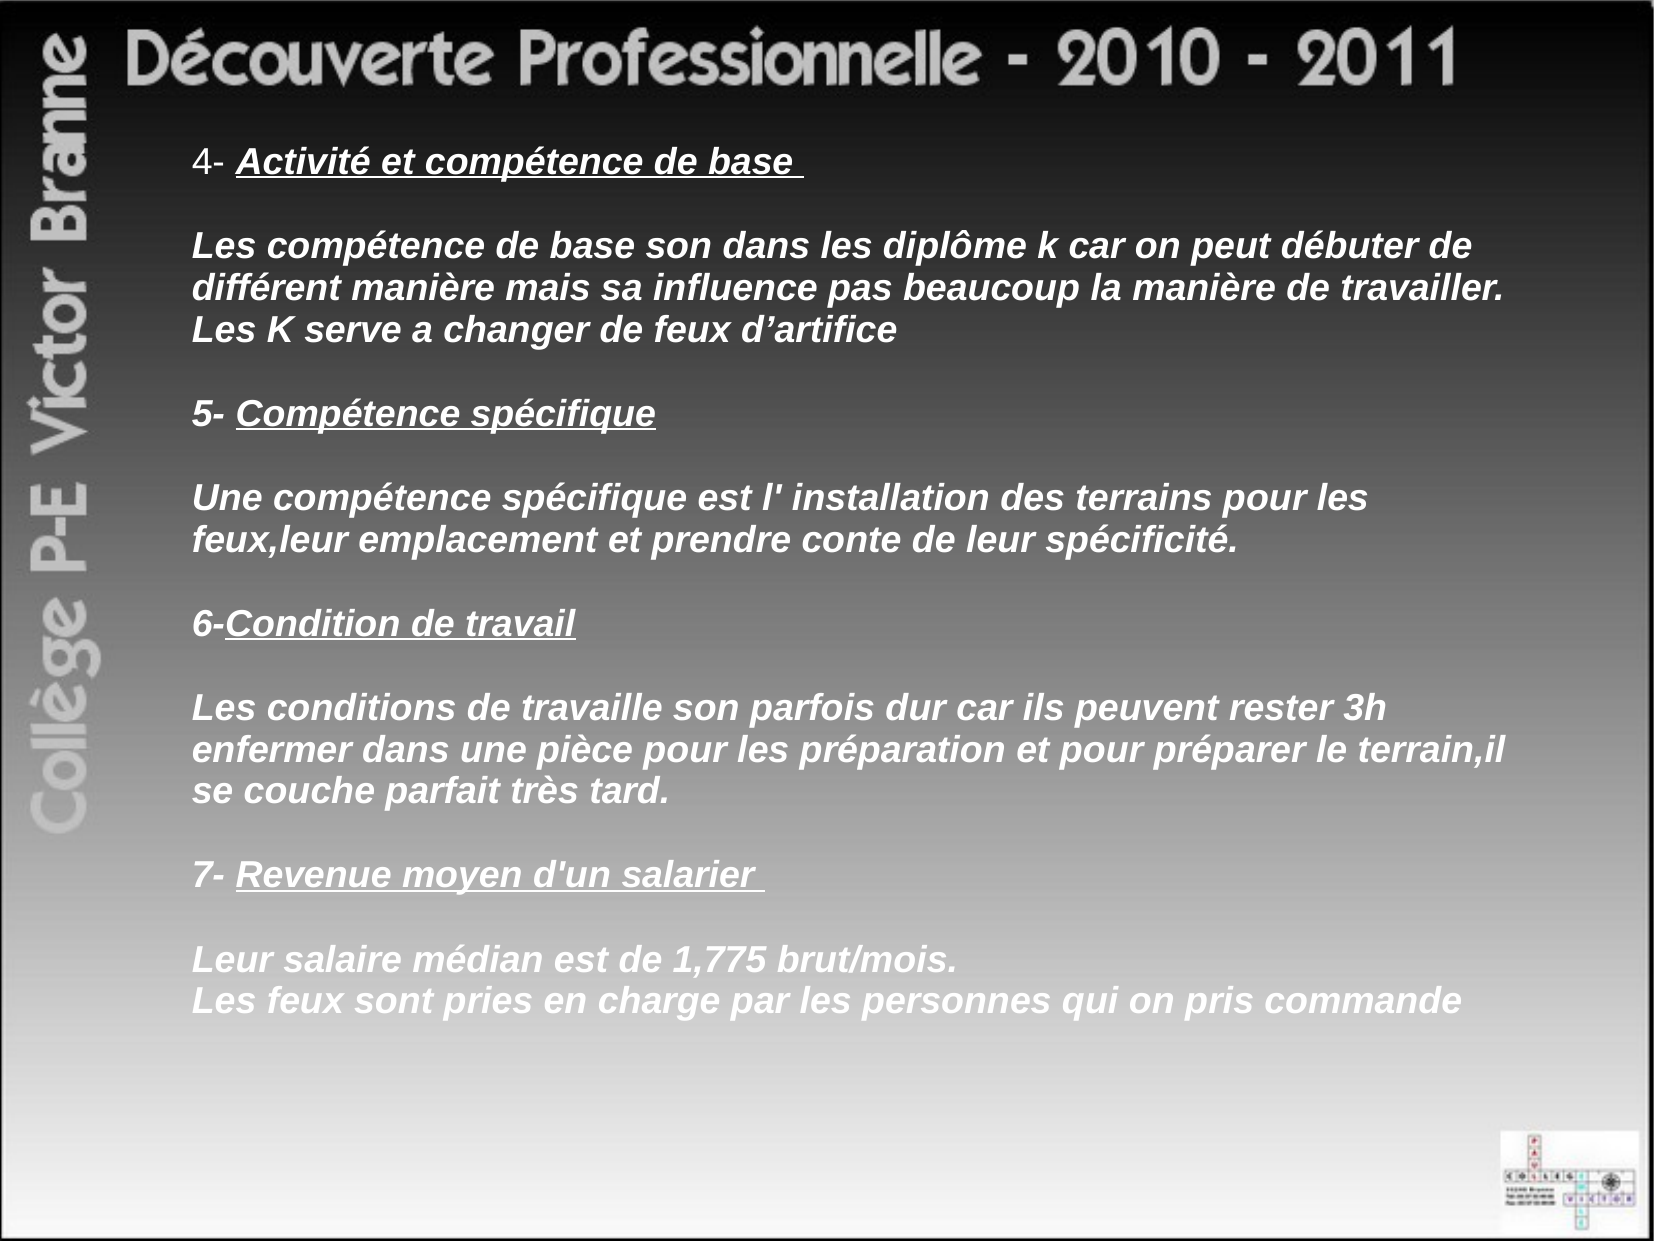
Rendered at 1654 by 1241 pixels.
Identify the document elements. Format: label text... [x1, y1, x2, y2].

text_box 4- Activité et compétence de base Les compétence de base son dans les diplôme k car on peut débuter de différent manière mais sa influence pas beaucoup la manière de travailler. Les K serve a changer de feux d’artifice 5- Compétence spécifique Une compétence spécifique est l' installation des terrains pour les feux,leur emplacement et prendre conte de leur spécificité. 6-Condition de travail Les conditions de travaille son parfois dur car ils peuvent rester 3h enfermer dans une pièce pour les préparation et pour préparer le terrain,il se couche parfait très tard. 7- Revenue moyen d'un salarier Leur salaire médian est de 1,775 brut/mois. Les feux sont pries en charge par les personnes qui on pris commande [177, 132, 1536, 1093]
picture [0, 0, 1654, 1241]
